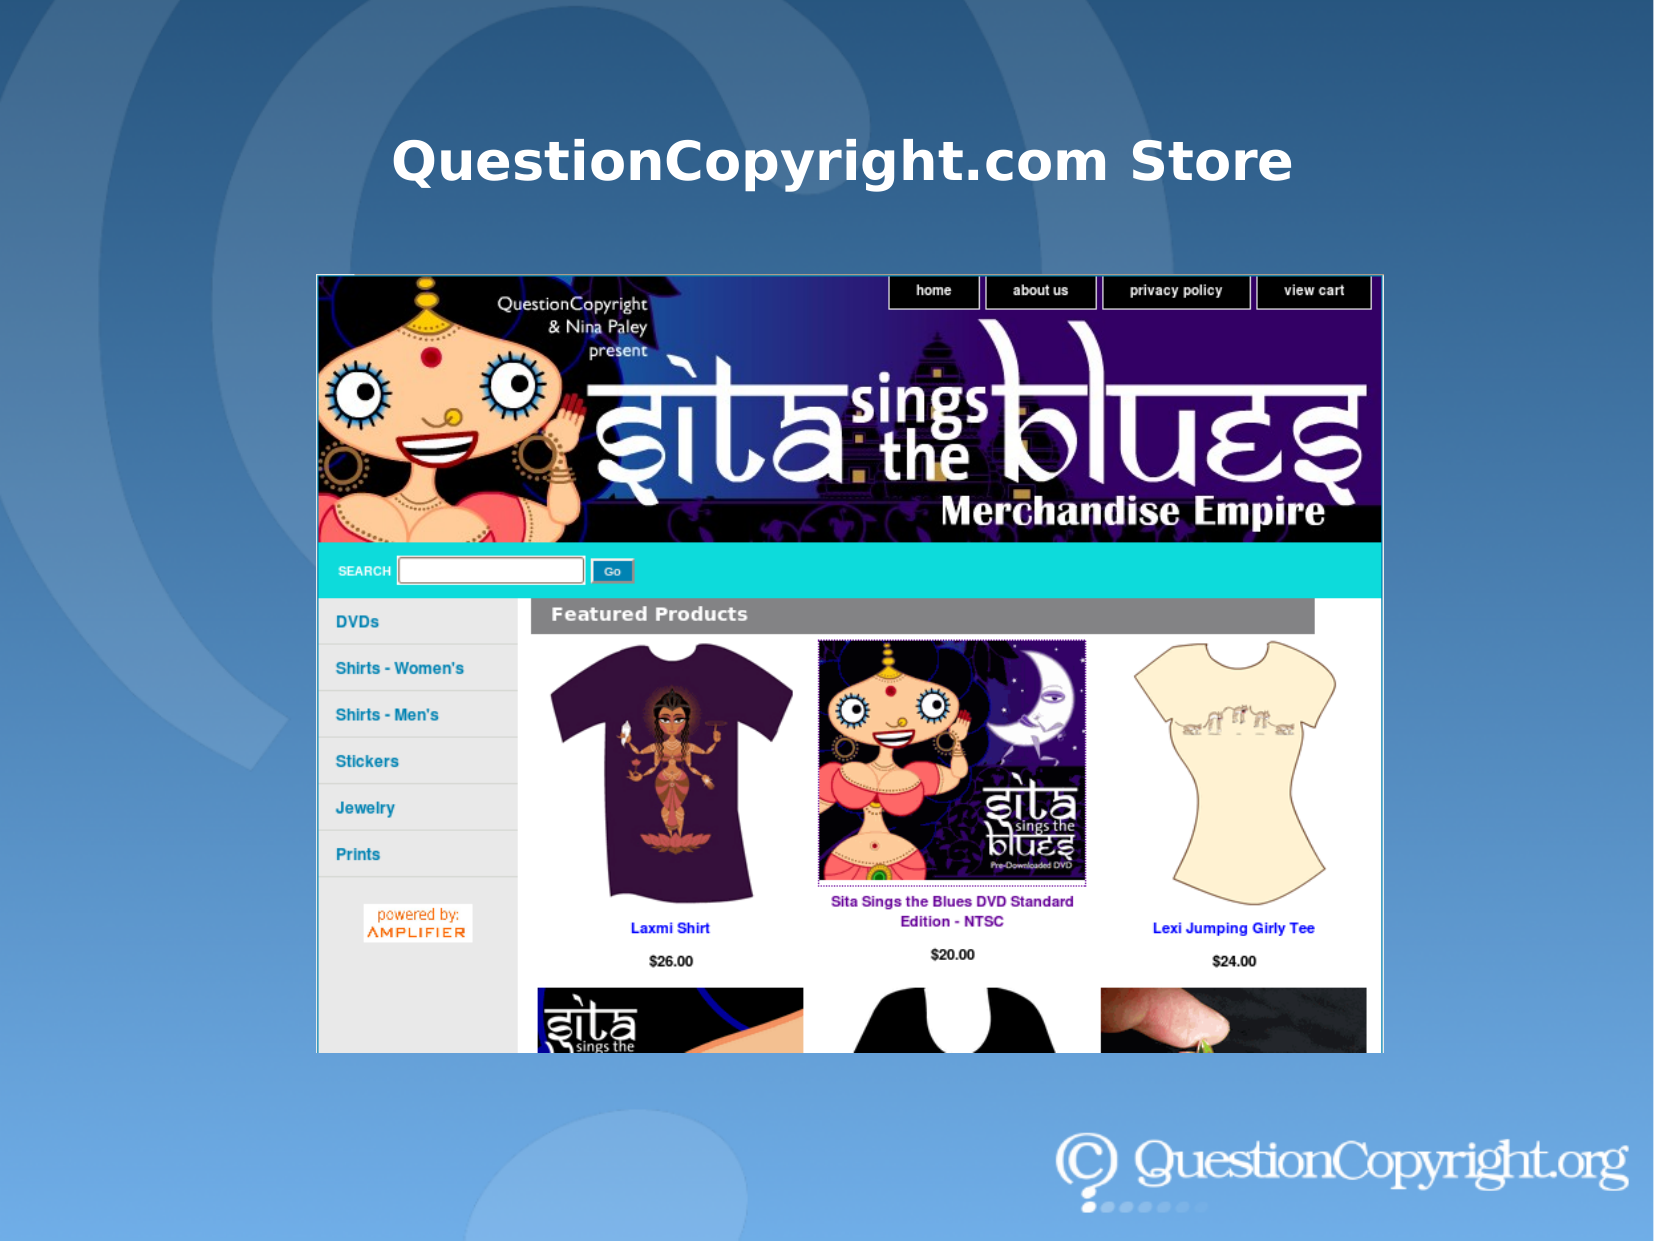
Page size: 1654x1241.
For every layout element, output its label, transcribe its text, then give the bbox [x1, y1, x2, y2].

text_box QuestionCopyright.com Store [376, 122, 1311, 201]
picture [0, 0, 1654, 1241]
